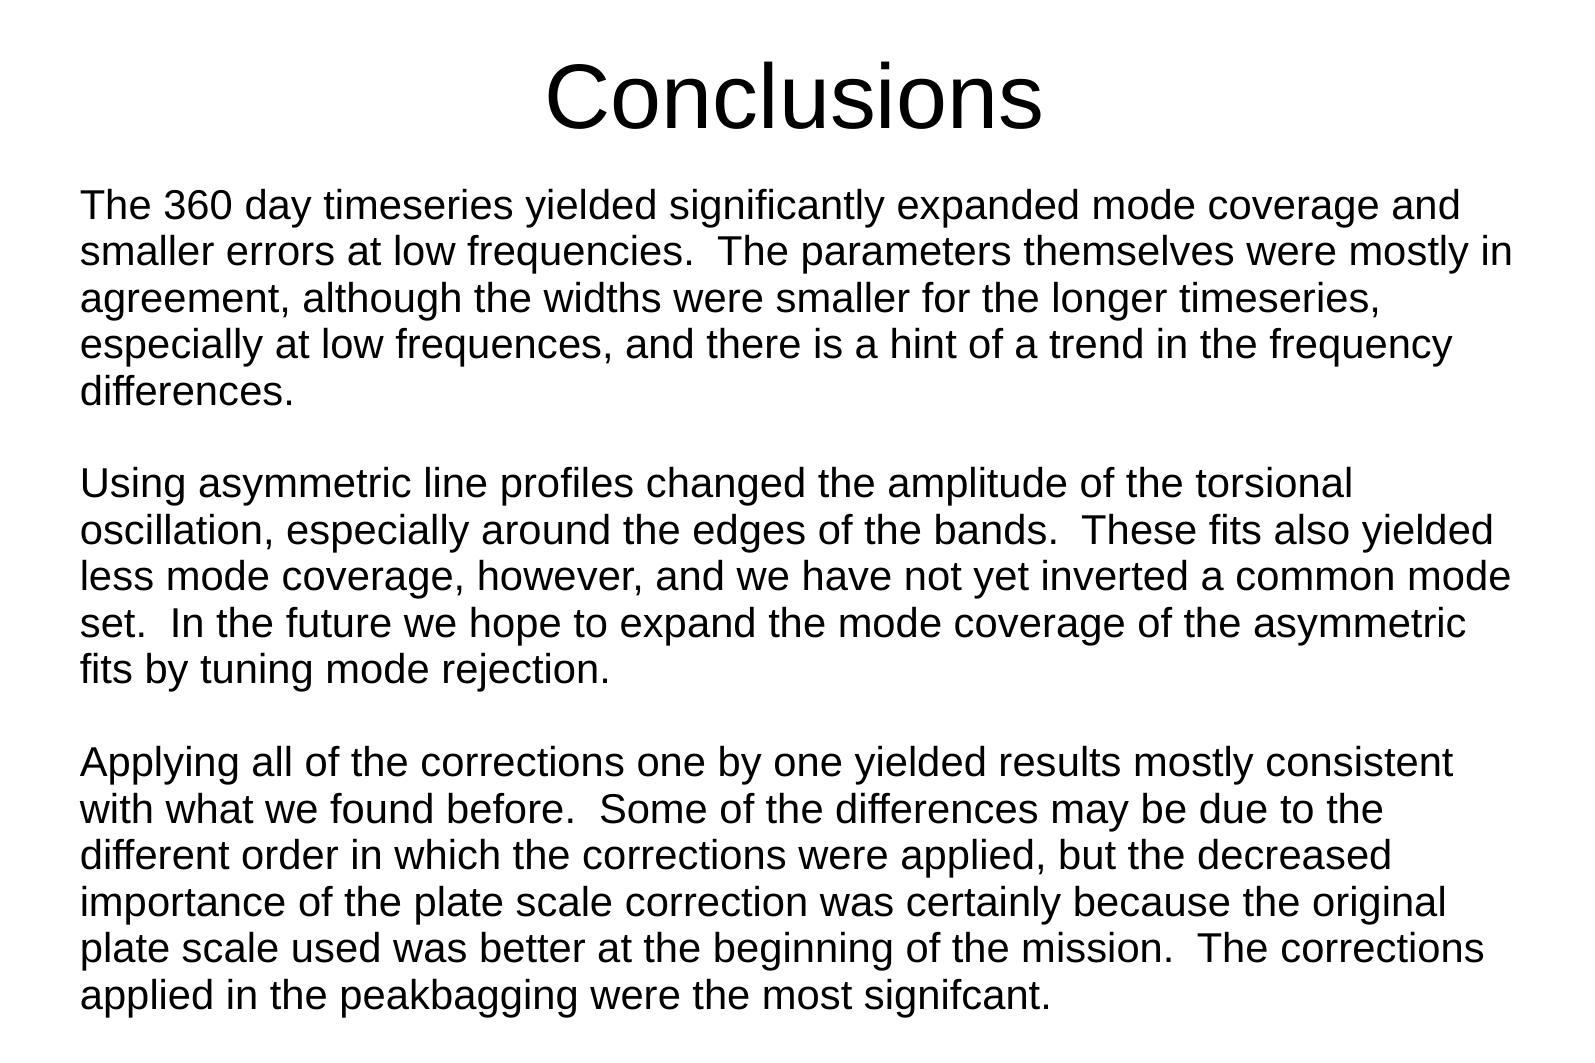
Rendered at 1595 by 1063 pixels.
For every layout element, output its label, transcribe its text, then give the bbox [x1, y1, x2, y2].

subtitle The 360 day timeseries yielded significantly expanded mode coverage and smaller errors at low frequencies. The parameters themselves were mostly in agreement, although the widths were smaller for the longer timeseries, especially at low frequences, and there is a hint of a trend in the frequency differences. Using asymmetric line profiles changed the amplitude of the torsional oscillation, especially around the edges of the bands. These fits also yielded less mode coverage, however, and we have not yet inverted a common mode set. In the future we hope to expand the mode coverage of the asymmetric fits by tuning mode rejection. Applying all of the corrections one by one yielded results mostly consistent with what we found before. Some of the differences may be due to the different order in which the corrections were applied, but the decreased importance of the plate scale correction was certainly because the original plate scale used was better at the beginning of the mission. The corrections applied in the peakbagging were the most signifcant. [79, 181, 1515, 1018]
title Conclusions [77, 15, 1513, 178]
